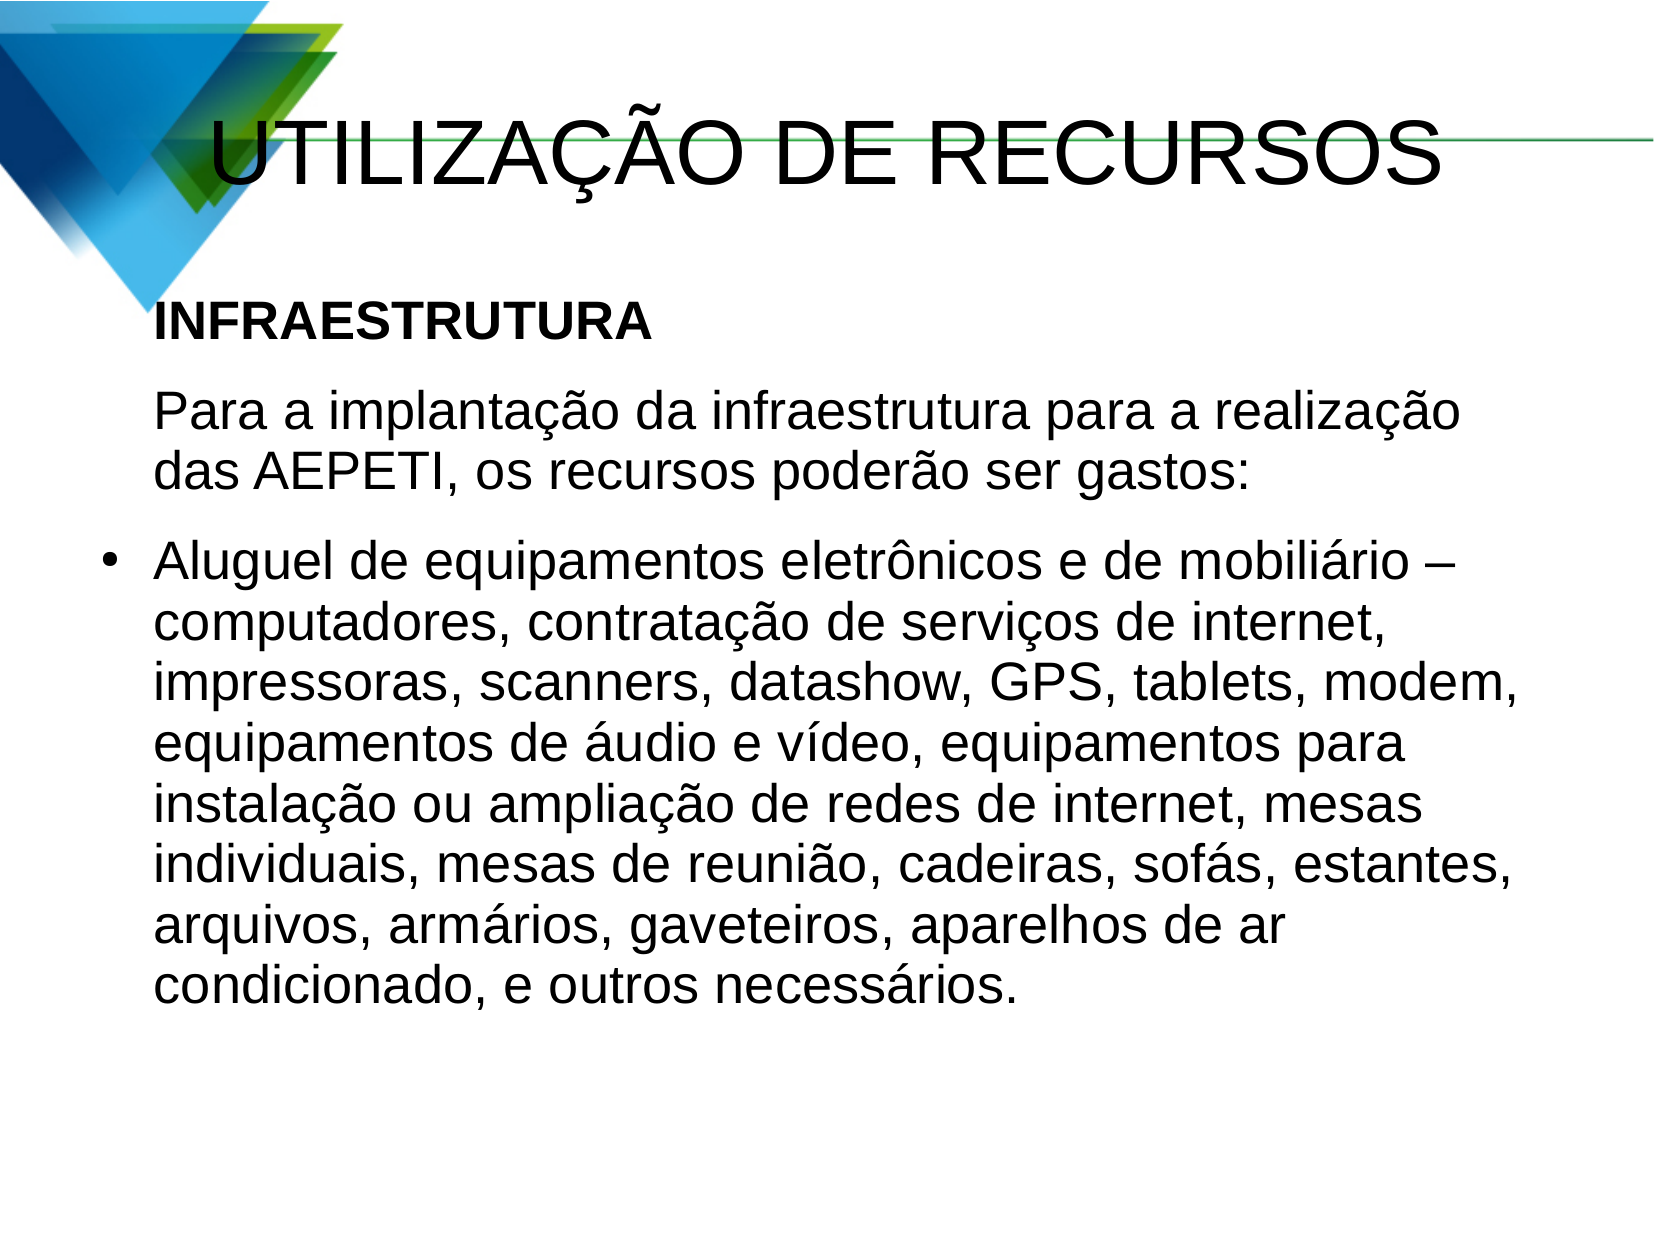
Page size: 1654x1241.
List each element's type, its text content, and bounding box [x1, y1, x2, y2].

list INFRAESTRUTURA Para a implantação da infraestrutura para a realização das AEPETI, os recursos poderão ser gastos: Aluguel de equipamentos eletrônicos e de mobiliário – computadores, contratação de serviços de internet, impressoras, scanners, datashow, GPS, tablets, modem, equipamentos de áudio e vídeo, equipamentos para instalação ou ampliação de redes de internet, mesas individuais, mesas de reunião, cadeiras, sofás, estantes, arquivos, armários, gaveteiros, aparelhos de ar condicionado, e outros necessários. [82, 290, 1538, 1109]
picture [0, 1, 1654, 1241]
title UTILIZAÇÃO DE RECURSOS [82, 56, 1571, 250]
